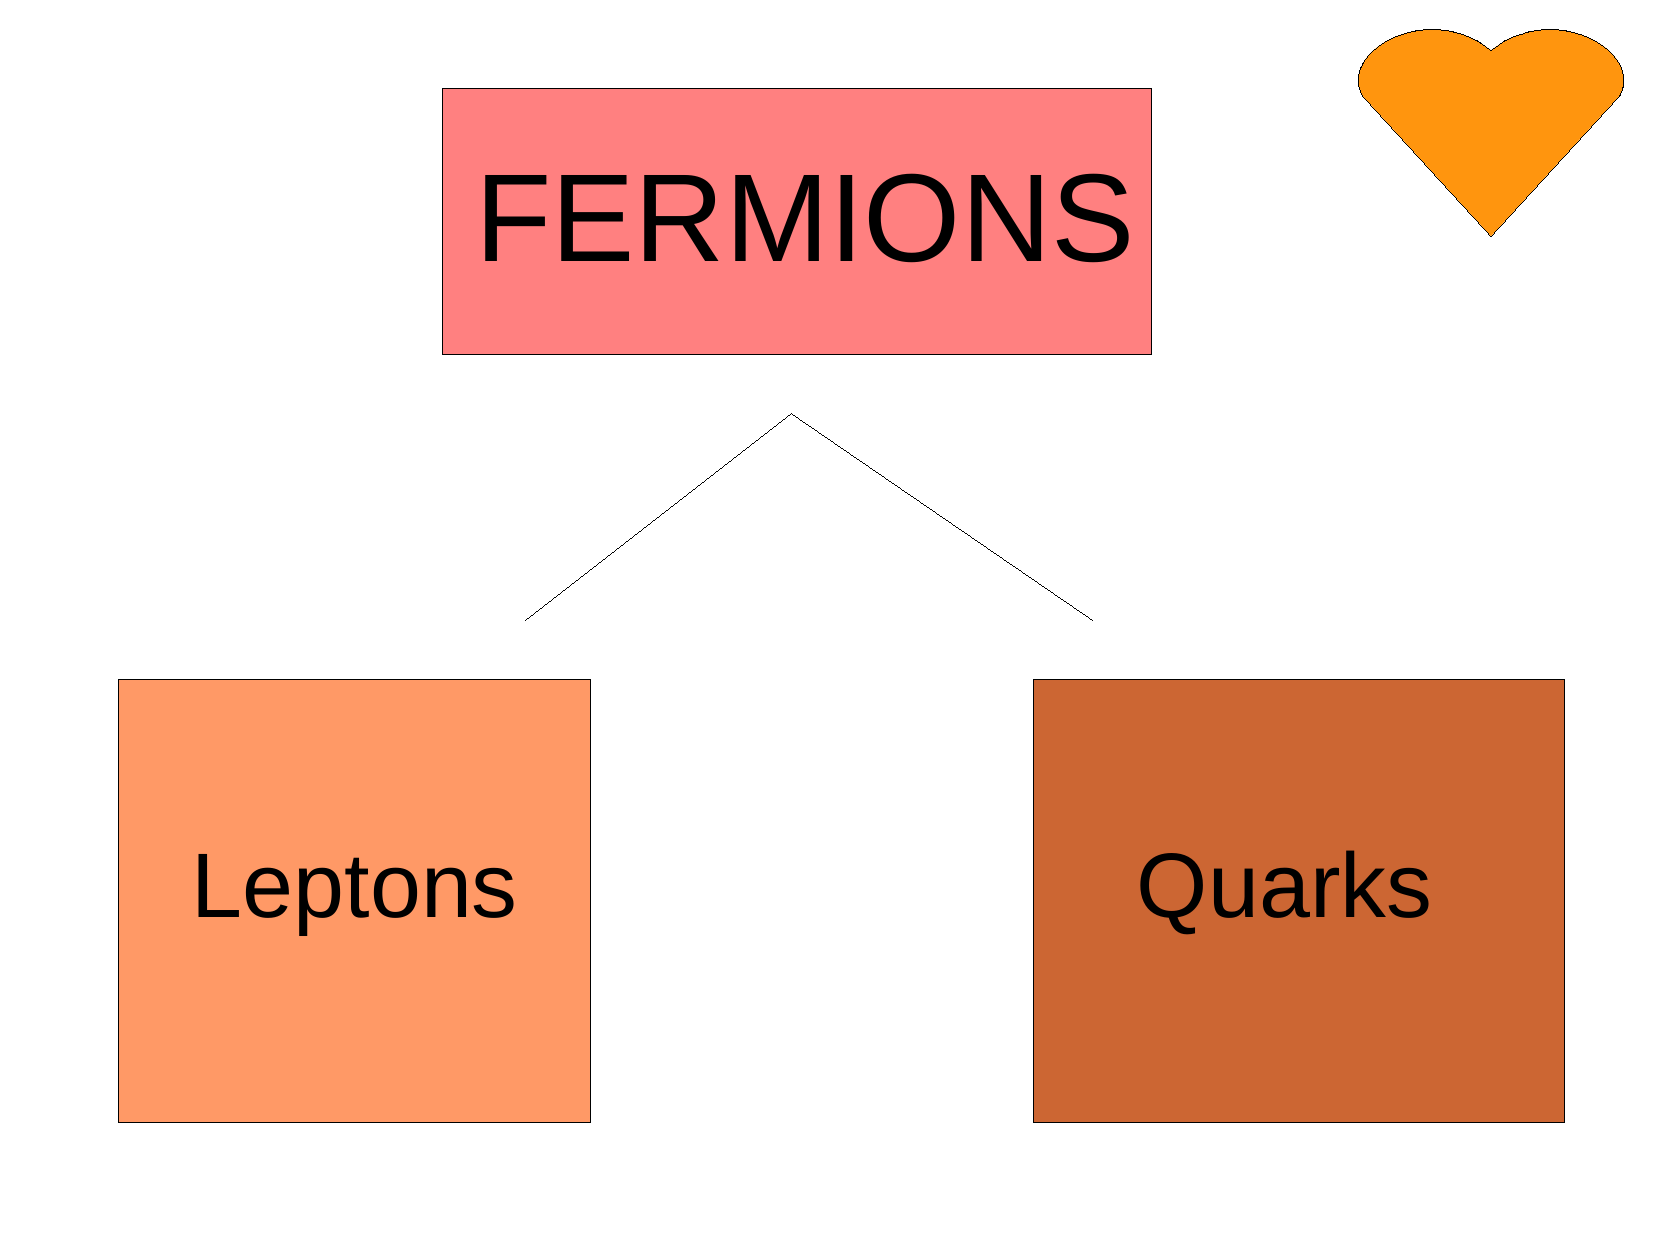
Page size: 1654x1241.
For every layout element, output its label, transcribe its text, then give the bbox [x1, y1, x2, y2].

text_box Leptons [177, 827, 562, 945]
text_box FERMIONS [460, 140, 1199, 296]
text_box [118, 679, 591, 1123]
text_box Quarks [1122, 826, 1536, 945]
text_box [442, 88, 1152, 355]
text_box [1033, 679, 1565, 1123]
text_box [1358, 29, 1624, 237]
